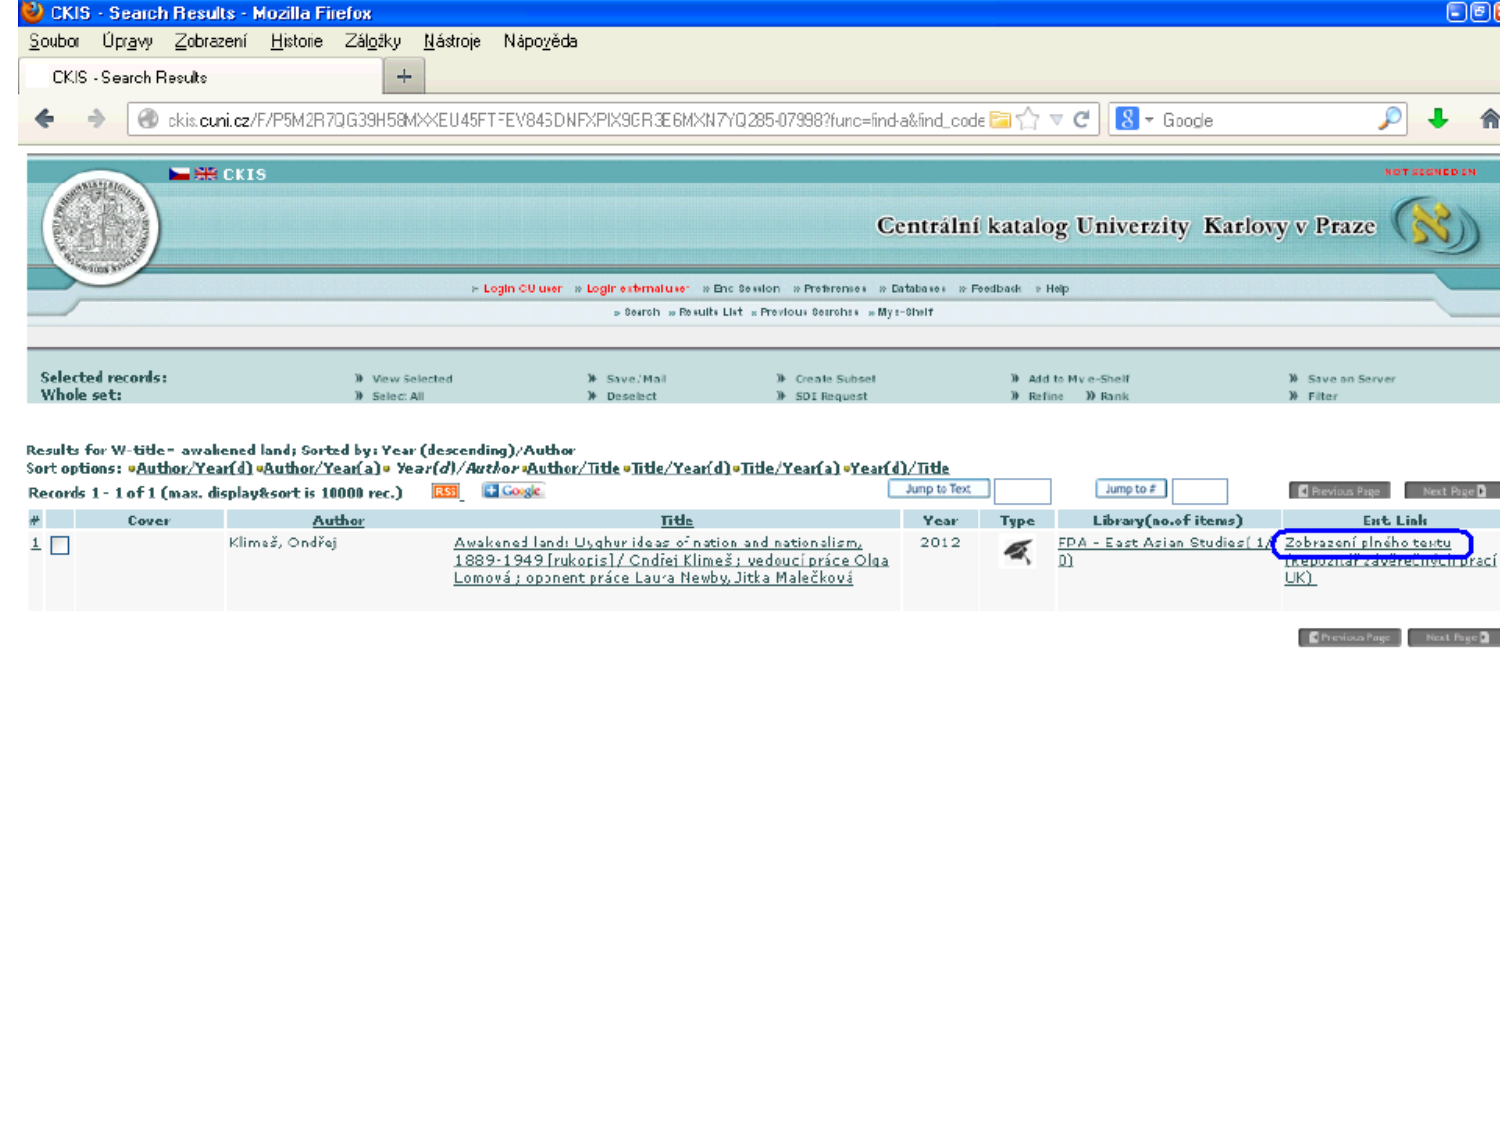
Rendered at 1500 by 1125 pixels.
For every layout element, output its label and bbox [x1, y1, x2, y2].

picture [18, 0, 1500, 666]
